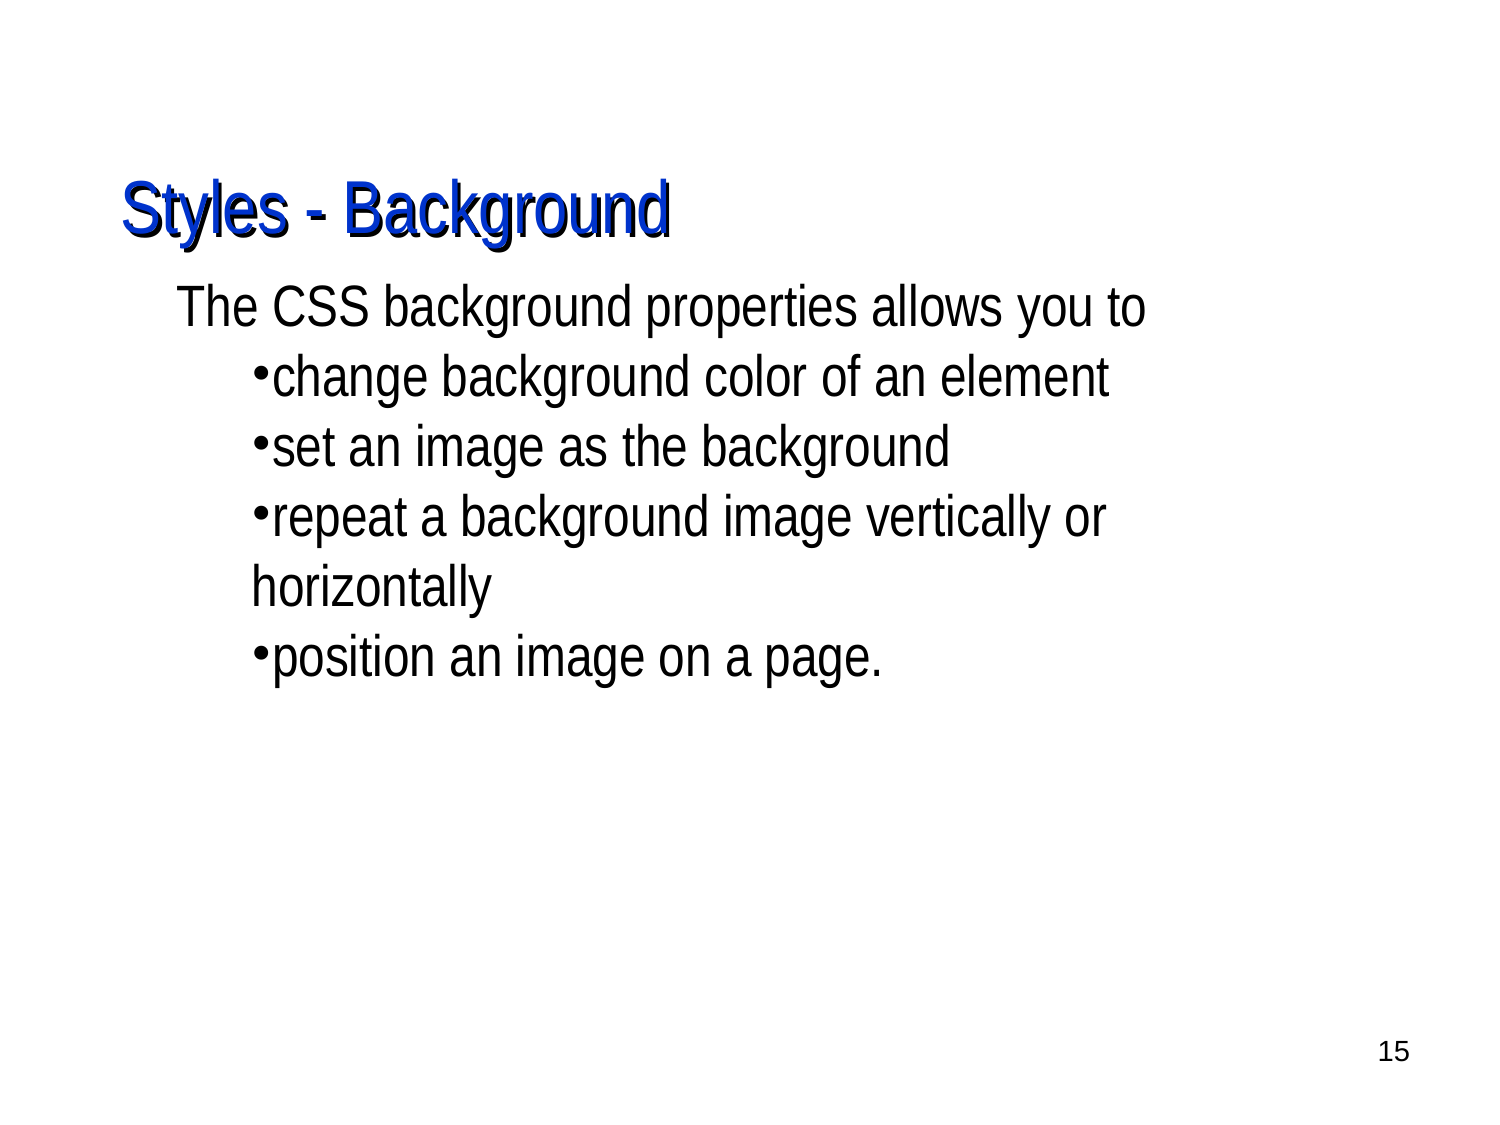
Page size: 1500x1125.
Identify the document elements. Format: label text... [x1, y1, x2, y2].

text_box Styles - Background [105, 151, 1469, 257]
text_box The CSS background properties allows you to change background color of an element set an image as the background repeat a background image vertically or horizontally position an image on a page. [161, 260, 1352, 766]
